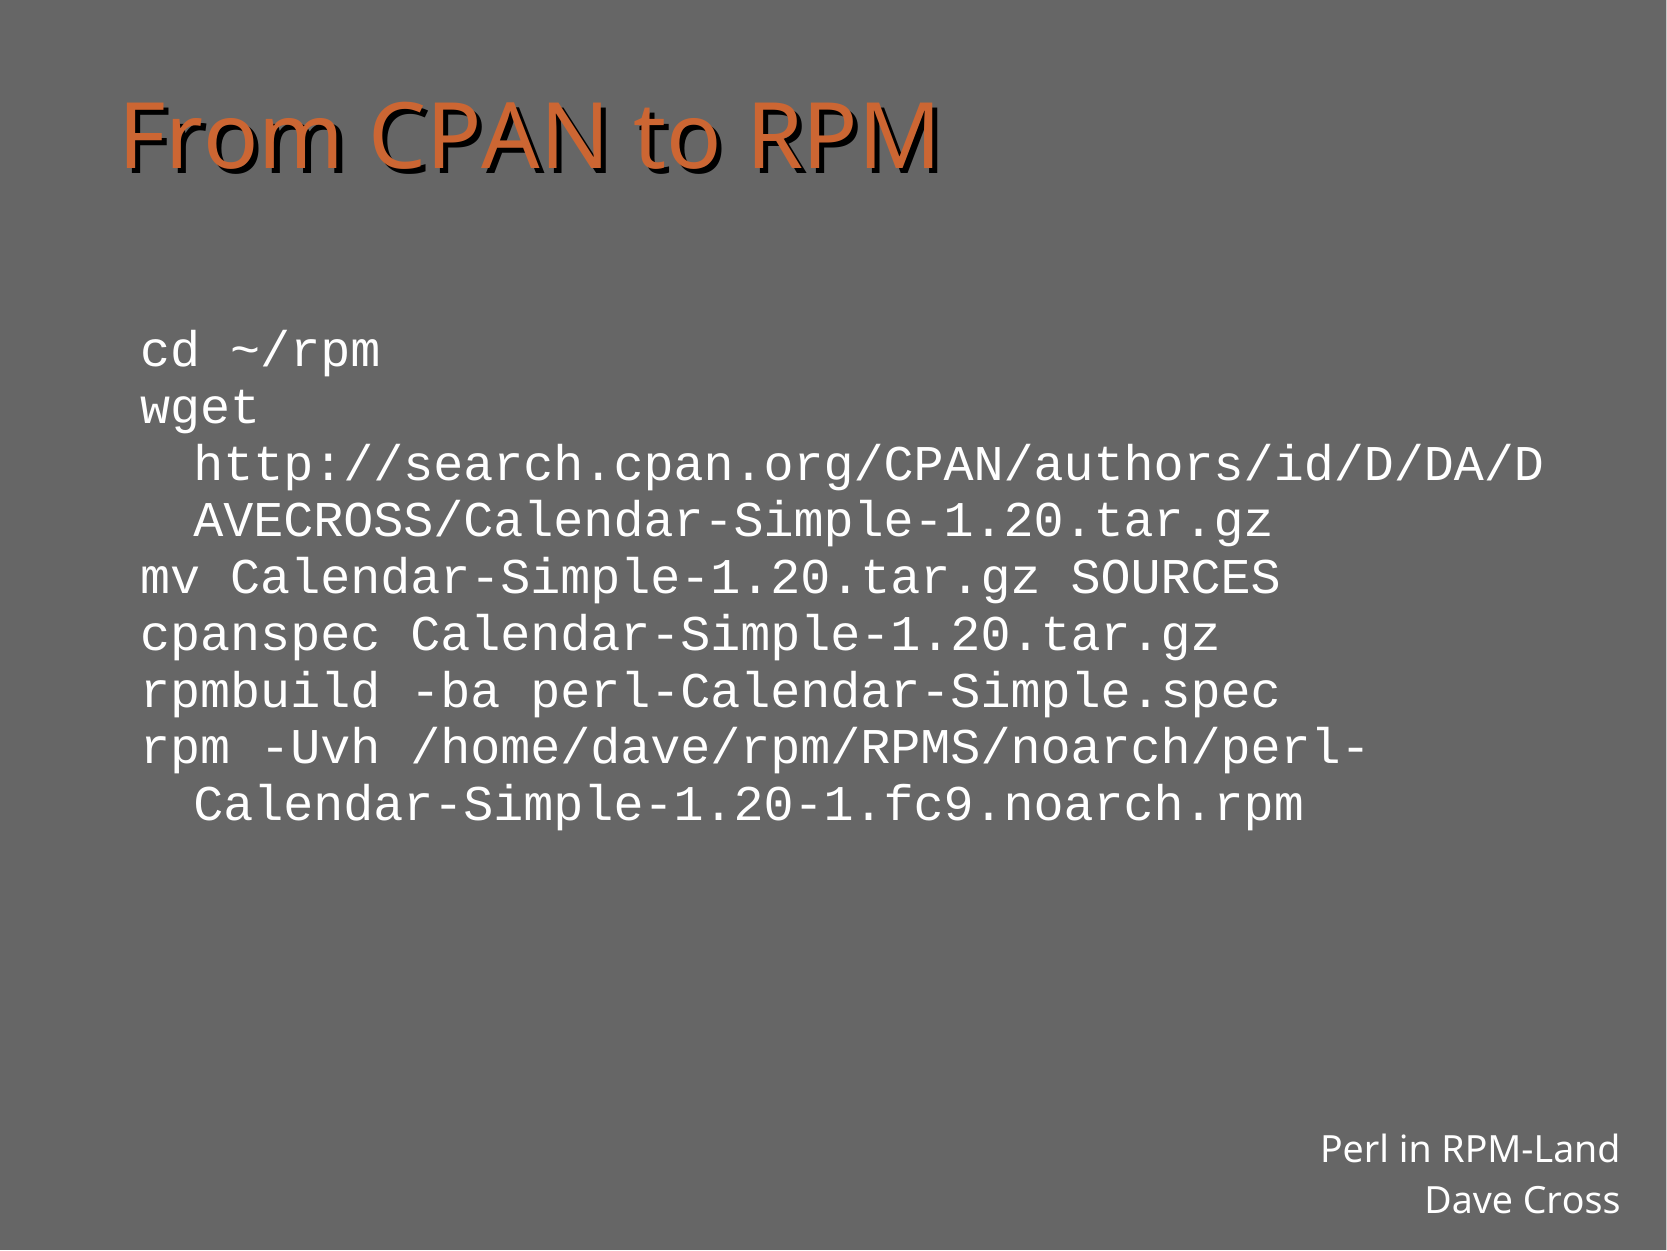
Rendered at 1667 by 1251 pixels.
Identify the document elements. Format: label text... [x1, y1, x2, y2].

list cd ~/rpm wget http://search.cpan.org/CPAN/authors/id/D/DA/DAVECROSS/Calendar-Simple-1.20.tar.gz mv Calendar-Simple-1.20.tar.gz SOURCES cpanspec Calendar-Simple-1.20.tar.gz rpmbuild -ba perl-Calendar-Simple.spec rpm -Uvh /home/dave/rpm/RPMS/noarch/perl-Calendar-Simple-1.20-1.fc9.noarch.rpm [122, 324, 1546, 1123]
title From CPAN to RPM [118, 59, 1542, 207]
